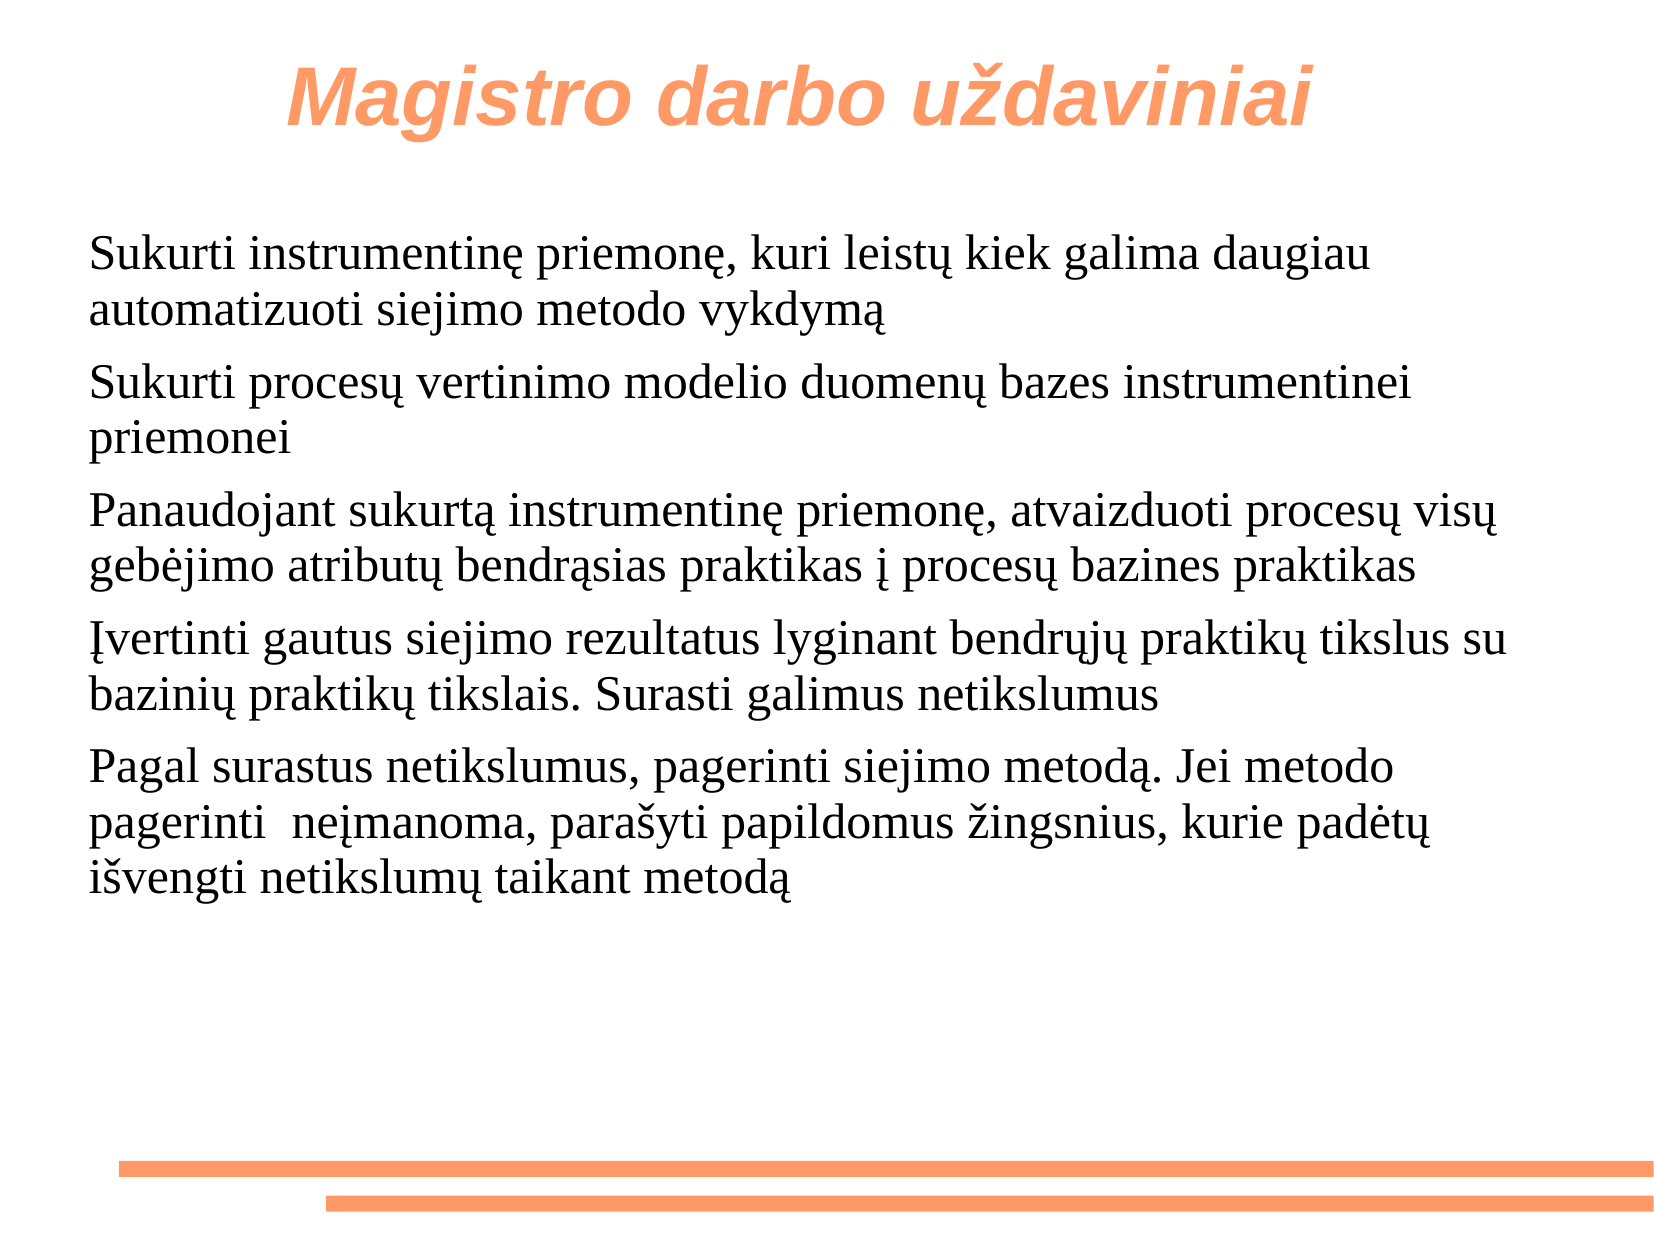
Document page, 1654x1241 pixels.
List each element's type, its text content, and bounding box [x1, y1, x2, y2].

text_box Sukurti instrumentinę priemonę, kuri leistų kiek galima daugiau automatizuoti siejimo metodo vykdymą Sukurti procesų vertinimo modelio duomenų bazes instrumentinei priemonei Panaudojant sukurtą instrumentinę priemonę, atvaizduoti procesų visų gebėjimo atributų bendrąsias praktikas į procesų bazines praktikas Įvertinti gautus siejimo rezultatus lyginant bendrųjų praktikų tikslus su bazinių praktikų tikslais. Surasti galimus netikslumus Pagal surastus netikslumus, pagerinti siejimo metodą. Jei metodo pagerinti neįmanoma, parašyti papildomus žingsnius, kurie padėtų išvengti netikslumų taikant metodą [88, 225, 1535, 916]
title Magistro darbo uždaviniai [93, 46, 1506, 148]
